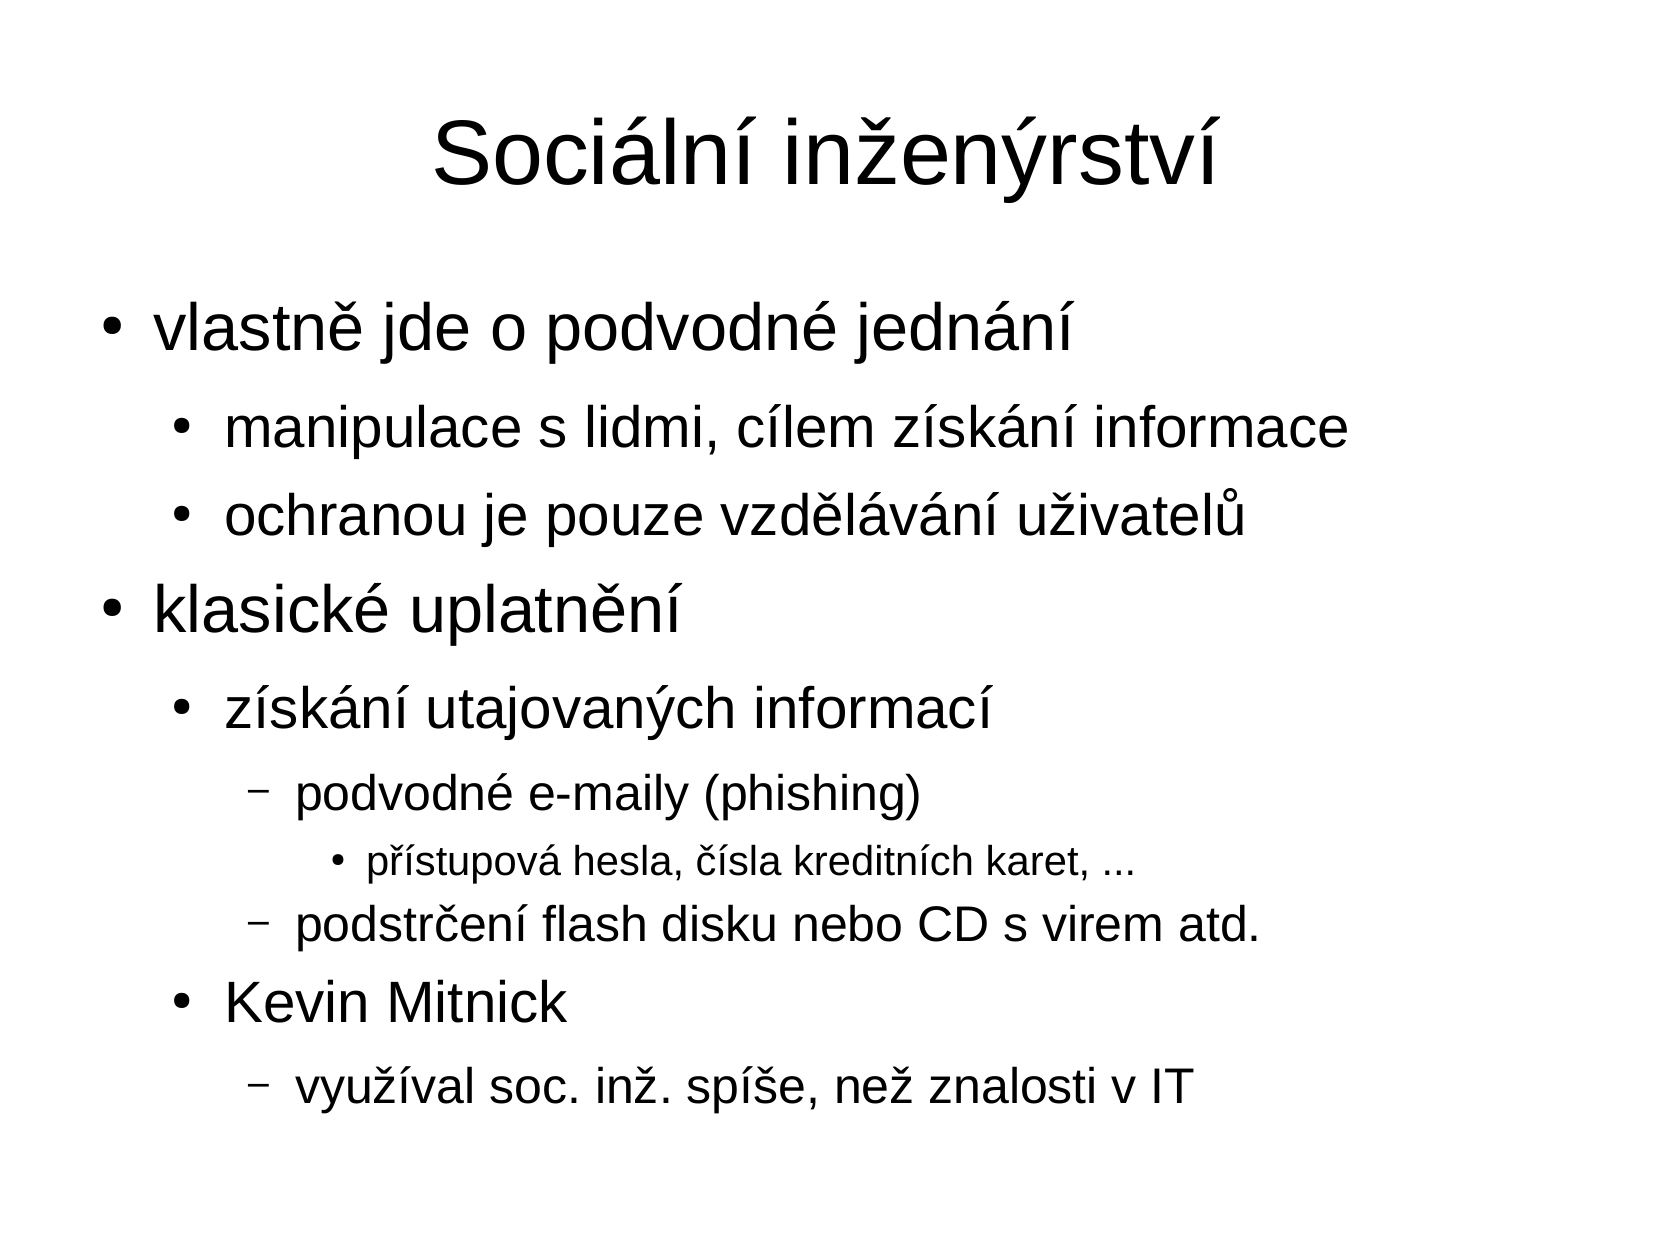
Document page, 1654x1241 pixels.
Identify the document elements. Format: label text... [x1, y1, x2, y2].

list vlastně jde o podvodné jednání manipulace s lidmi, cílem získání informace ochranou je pouze vzdělávání uživatelů klasické uplatnění získání utajovaných informací podvodné e-maily (phishing) přístupová hesla, čísla kreditních karet, ... podstrčení flash disku nebo CD s virem atd. Kevin Mitnick využíval soc. inž. spíše, než znalosti v IT [82, 290, 1571, 1115]
title Sociální inženýrství [82, 56, 1571, 250]
